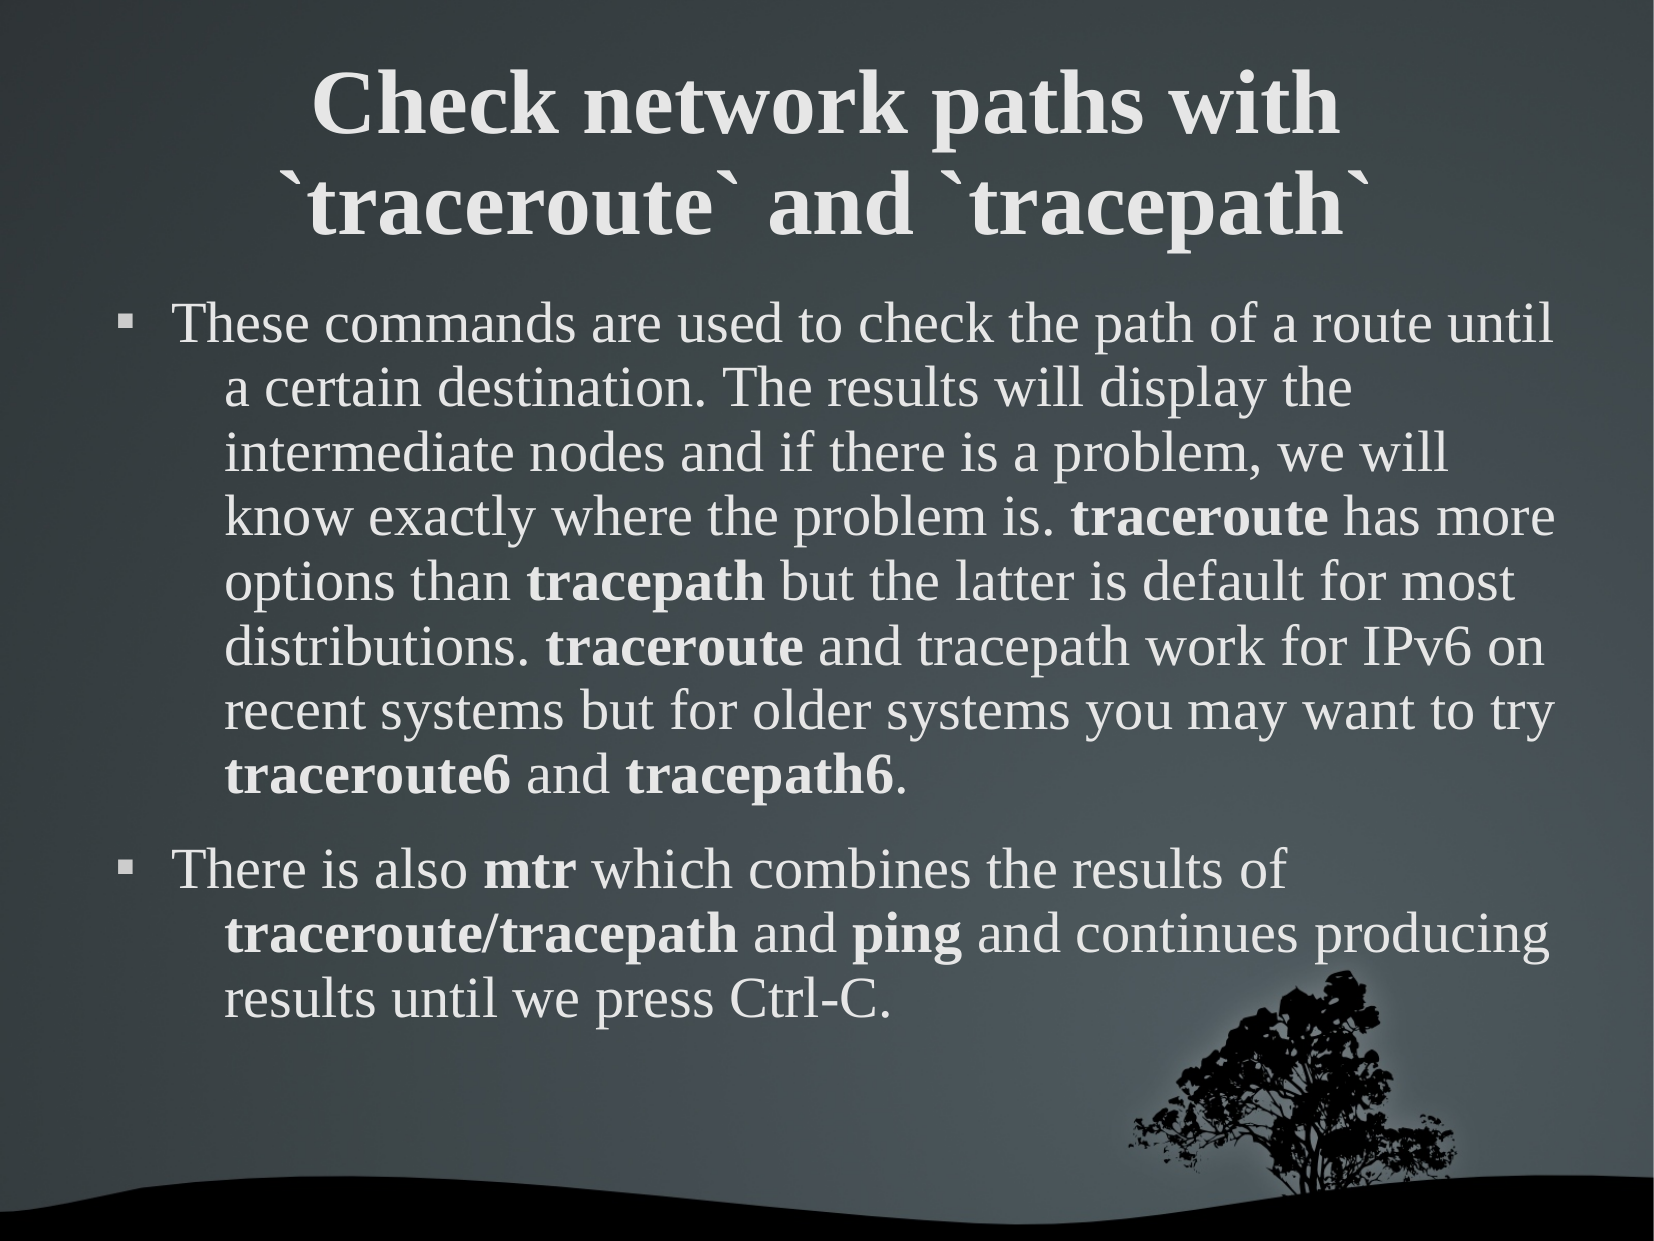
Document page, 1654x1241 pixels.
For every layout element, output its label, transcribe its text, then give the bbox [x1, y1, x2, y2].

list These commands are used to check the path of a route until a certain destination. The results will display the intermediate nodes and if there is a problem, we will know exactly where the problem is. traceroute has more options than tracepath but the latter is default for most distributions. traceroute and tracepath work for IPv6 on recent systems but for older systems you may want to try traceroute6 and tracepath6. There is also mtr which combines the results of traceroute/tracepath and ping and continues producing results until we press Ctrl-C. [82, 290, 1571, 1134]
title Check network paths with `traceroute` and `tracepath` [82, 33, 1571, 273]
picture [0, 0, 1654, 1241]
